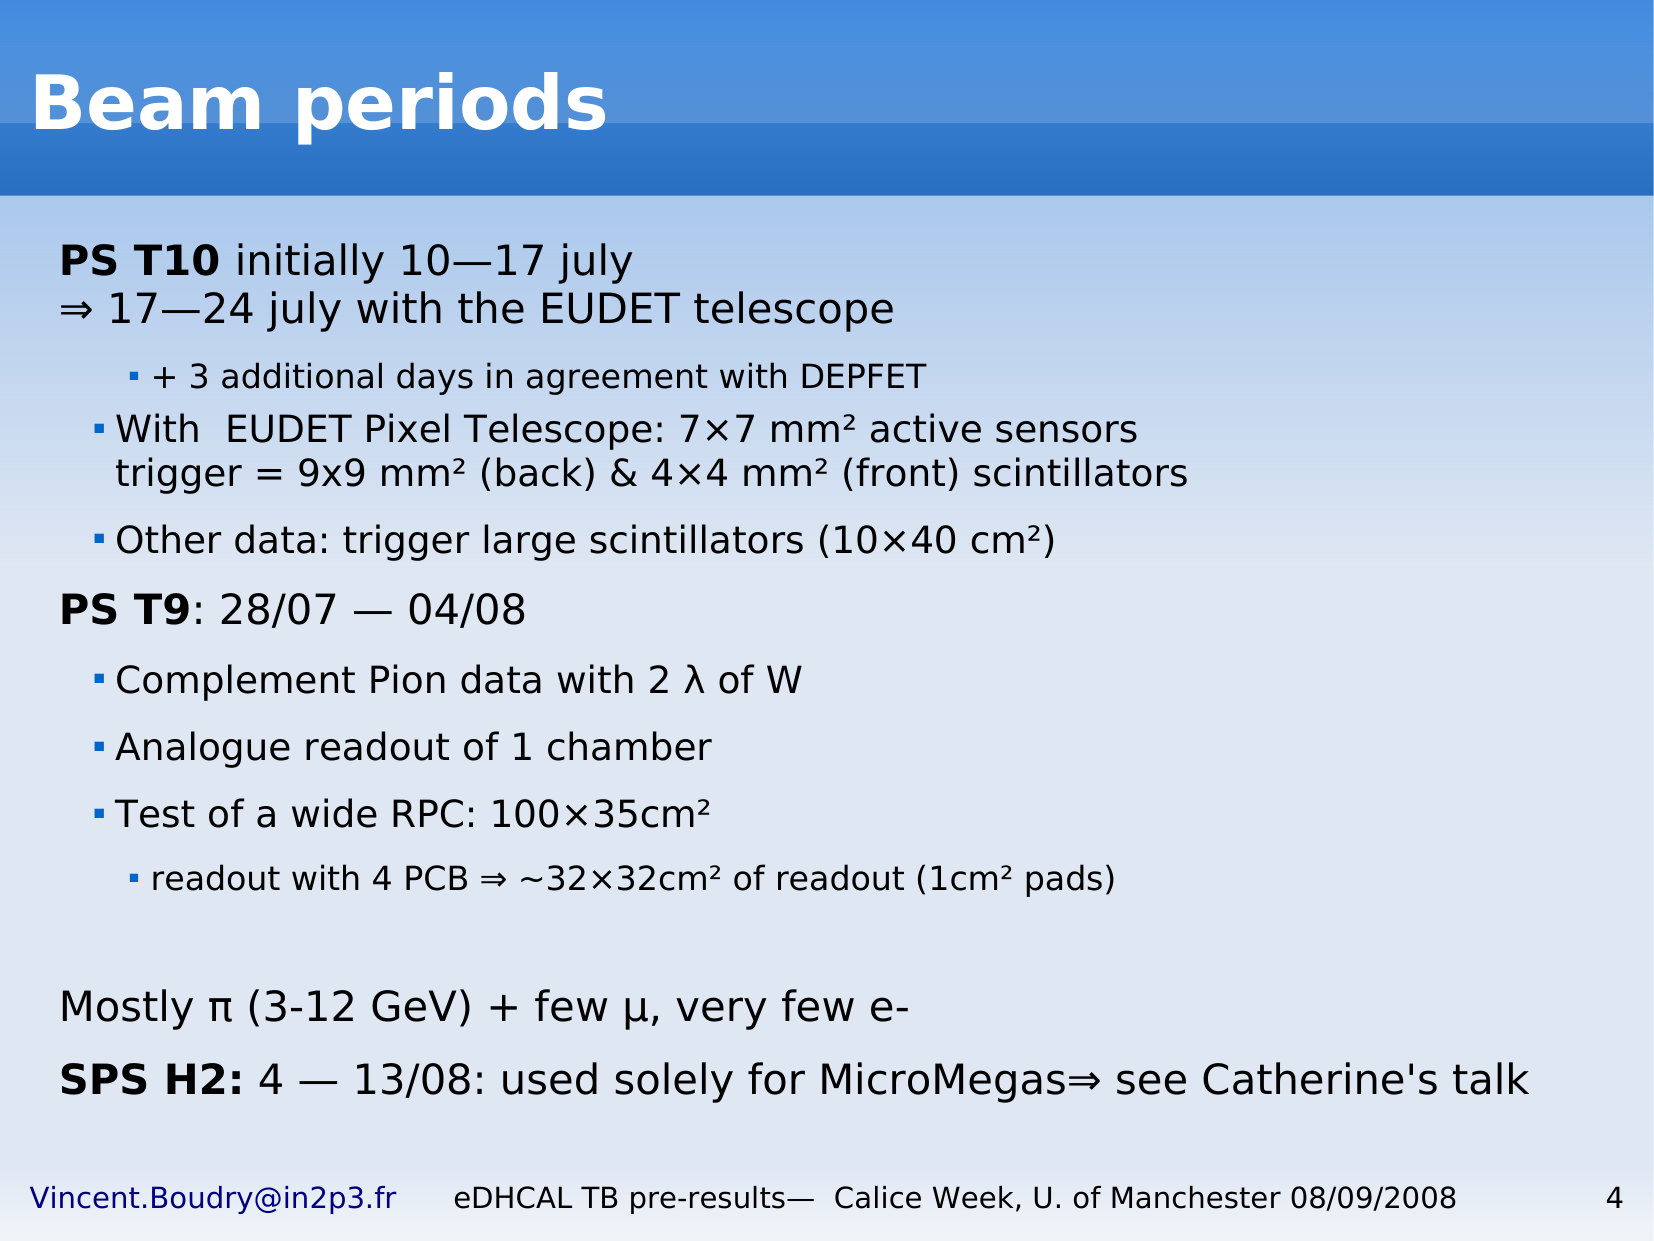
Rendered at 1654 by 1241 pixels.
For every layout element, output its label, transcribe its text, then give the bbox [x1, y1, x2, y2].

list PS T10 initially 10—17 july ⇒ 17—24 july with the EUDET telescope + 3 additional days in agreement with DEPFET With EUDET Pixel Telescope: 7×7 mm² active sensors trigger = 9x9 mm² (back) & 4×4 mm² (front) scintillators Other data: trigger large scintillators (10×40 cm²) PS T9: 28/07 — 04/08 Complement Pion data with 2 λ of W Analogue readout of 1 chamber Test of a wide RPC: 100×35cm² readout with 4 PCB ⇒ ~32×32cm² of readout (1cm² pads) Mostly π (3-12 GeV) + few μ, very few e- SPS H2: 4 — 13/08: used solely for MicroMegas⇒ see Catherine's talk [59, 236, 1595, 1137]
picture [0, 0, 1654, 1241]
title Beam periods [29, 0, 1654, 207]
